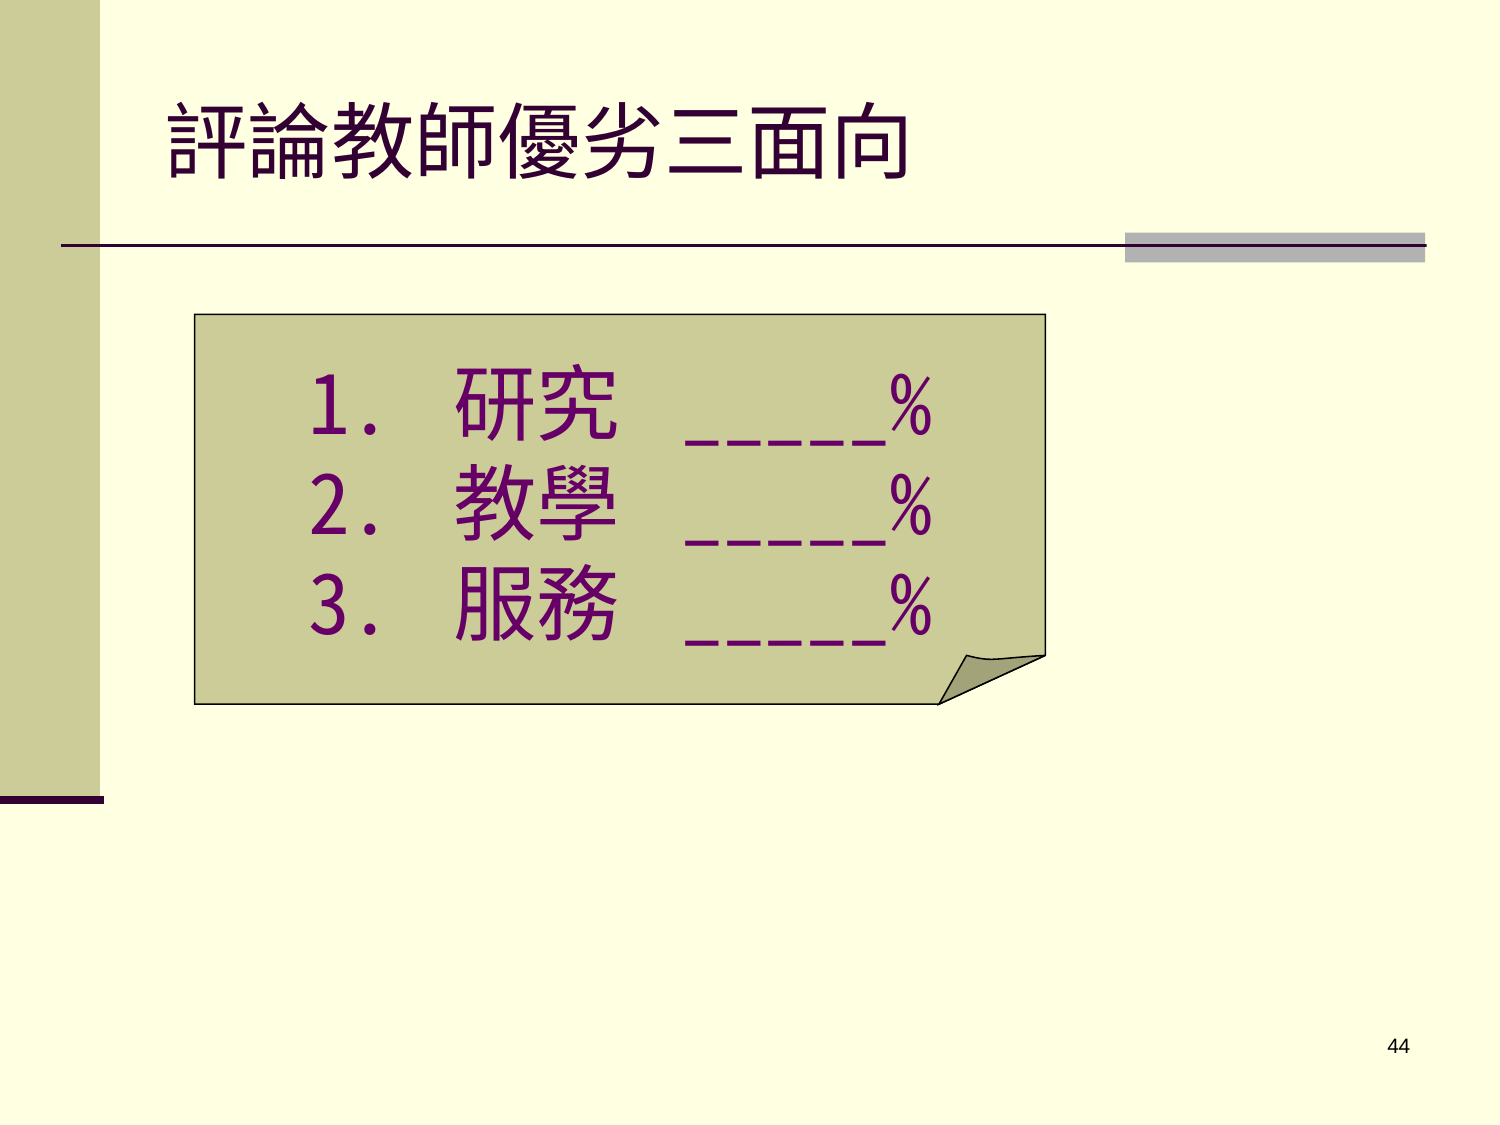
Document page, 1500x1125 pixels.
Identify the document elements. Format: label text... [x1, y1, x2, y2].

title 評論教師優劣三面向 [150, 45, 1426, 234]
text_box 1. 研究 _____% 2. 教學 _____% 3. 服務 _____% [194, 314, 1046, 705]
